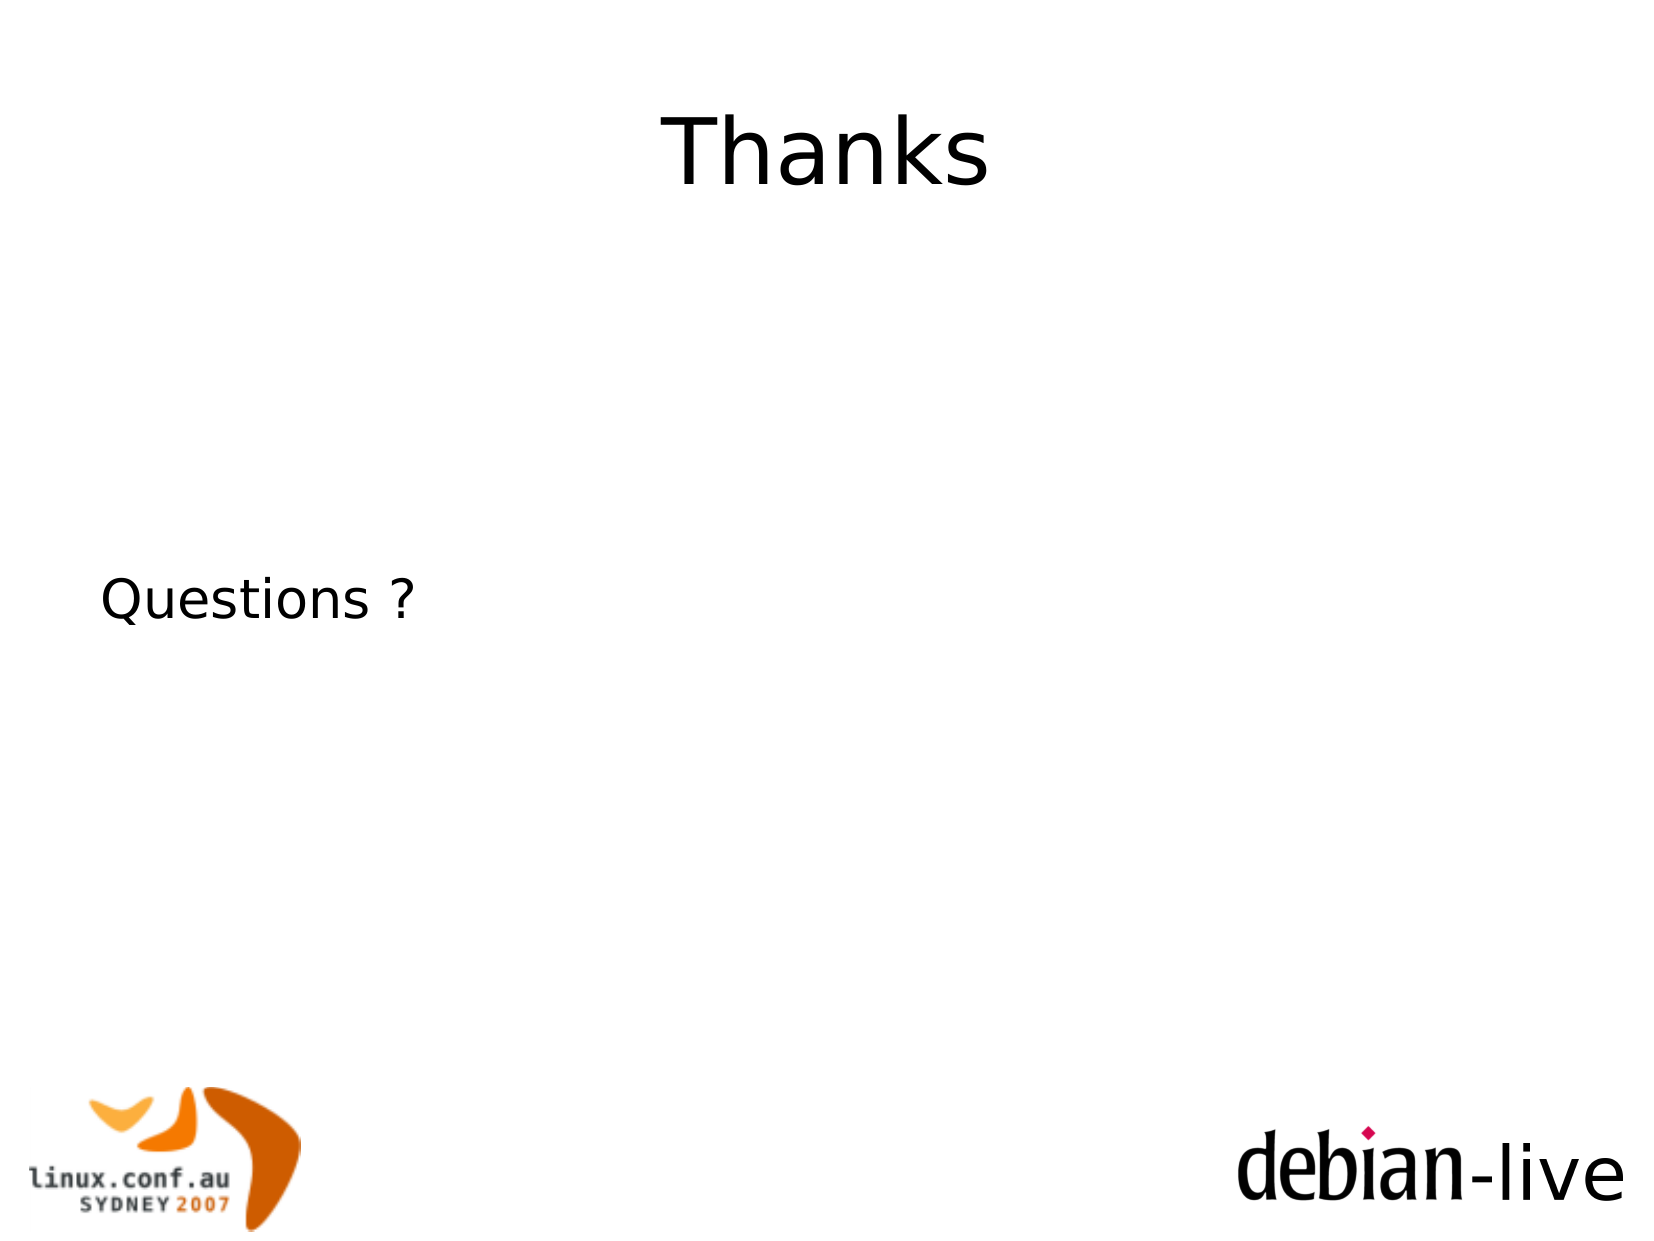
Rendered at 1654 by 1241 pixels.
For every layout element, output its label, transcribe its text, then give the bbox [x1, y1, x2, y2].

title Thanks [82, 49, 1571, 257]
picture [29, 1087, 301, 1232]
picture [1237, 1125, 1623, 1201]
list Questions ? [82, 290, 1571, 1109]
